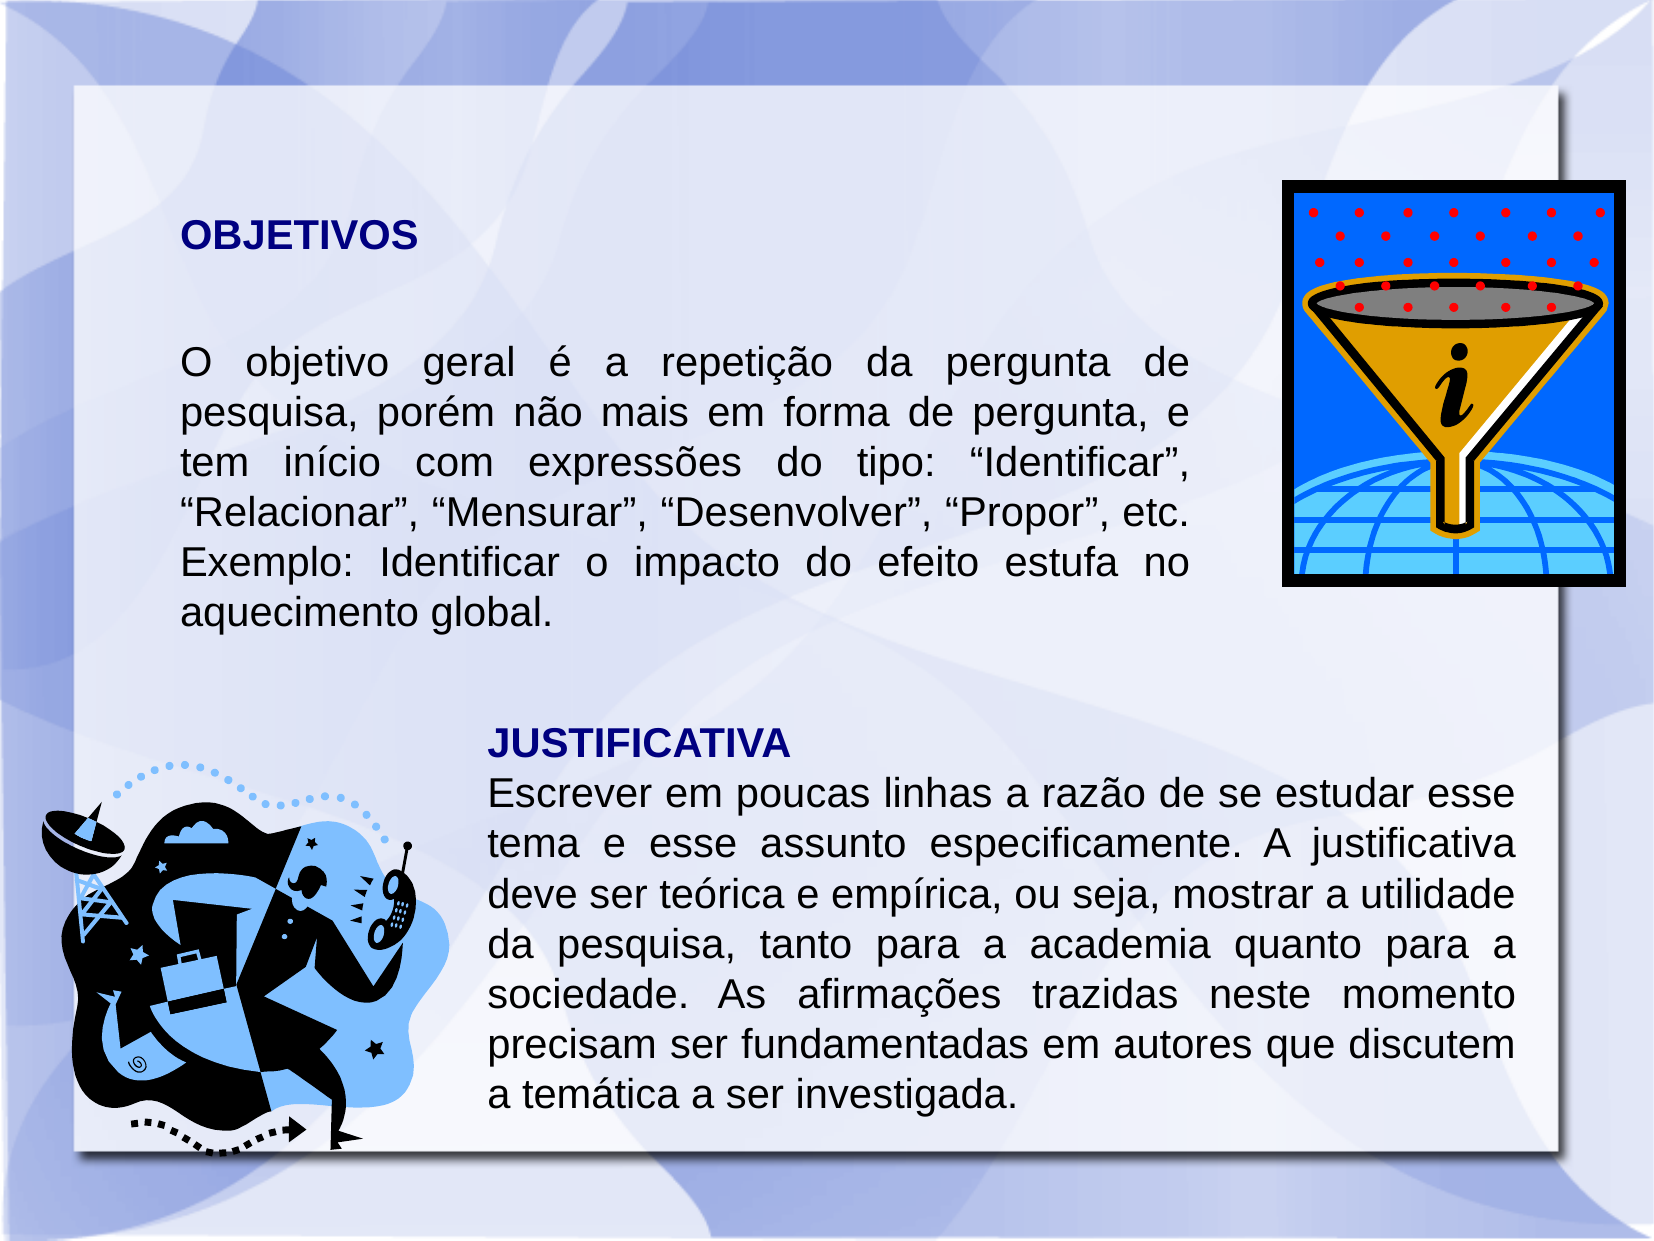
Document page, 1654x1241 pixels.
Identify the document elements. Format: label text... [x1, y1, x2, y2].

text_box JUSTIFICATIVA Escrever em poucas linhas a razão de se estudar esse tema e esse assunto especificamente. A justificativa deve ser teórica e empírica, ou seja, mostrar a utilidade da pesquisa, tanto para a academia quanto para a sociedade. As afirmações trazidas neste momento precisam ser fundamentadas em autores que discutem a temática a ser investigada. [472, 708, 1532, 1125]
picture [0, 0, 1654, 1241]
text_box OBJETIVOS O objetivo geral é a repetição da pergunta de pesquisa, porém não mais em forma de pergunta, e tem início com expressões do tipo: “Identificar”, “Relacionar”, “Mensurar”, “Desenvolver”, “Propor”, etc. Exemplo: Identificar o impacto do efeito estufa no aquecimento global. [165, 200, 1206, 643]
